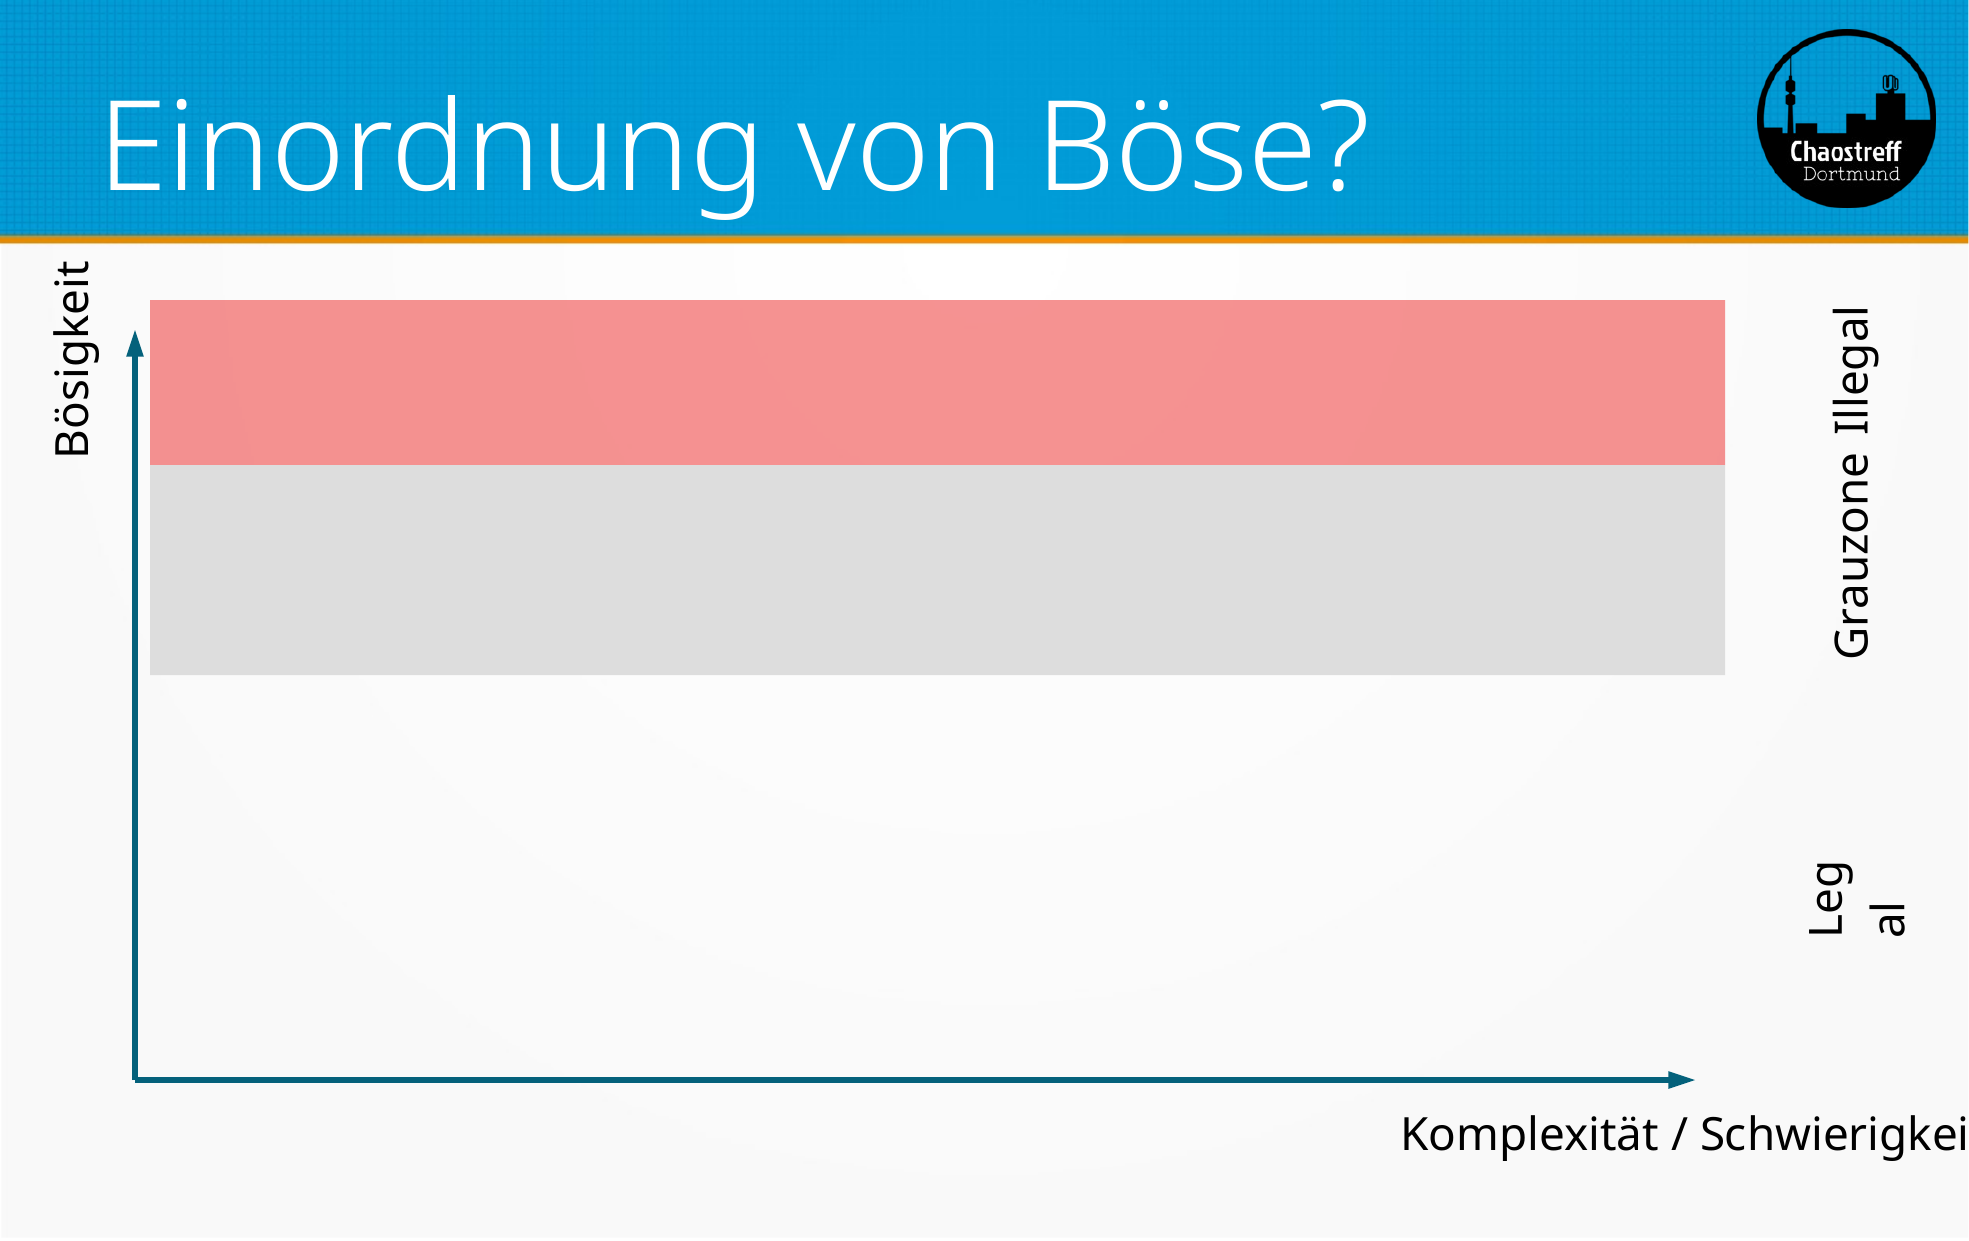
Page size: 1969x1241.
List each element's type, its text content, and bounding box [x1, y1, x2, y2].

title Einordnung von Böse? [98, 19, 1870, 227]
text_box Legal [1796, 831, 1915, 945]
text_box Grauzone [1815, 434, 1885, 667]
text_box Bösigkeit [35, 244, 106, 466]
text_box Komplexität / Schwierigkeit [1395, 1097, 1969, 1168]
picture [0, 233, 1969, 1241]
text_box [150, 300, 1726, 676]
text_box Illegal [1815, 292, 1885, 434]
picture [1870, 34, 1935, 204]
